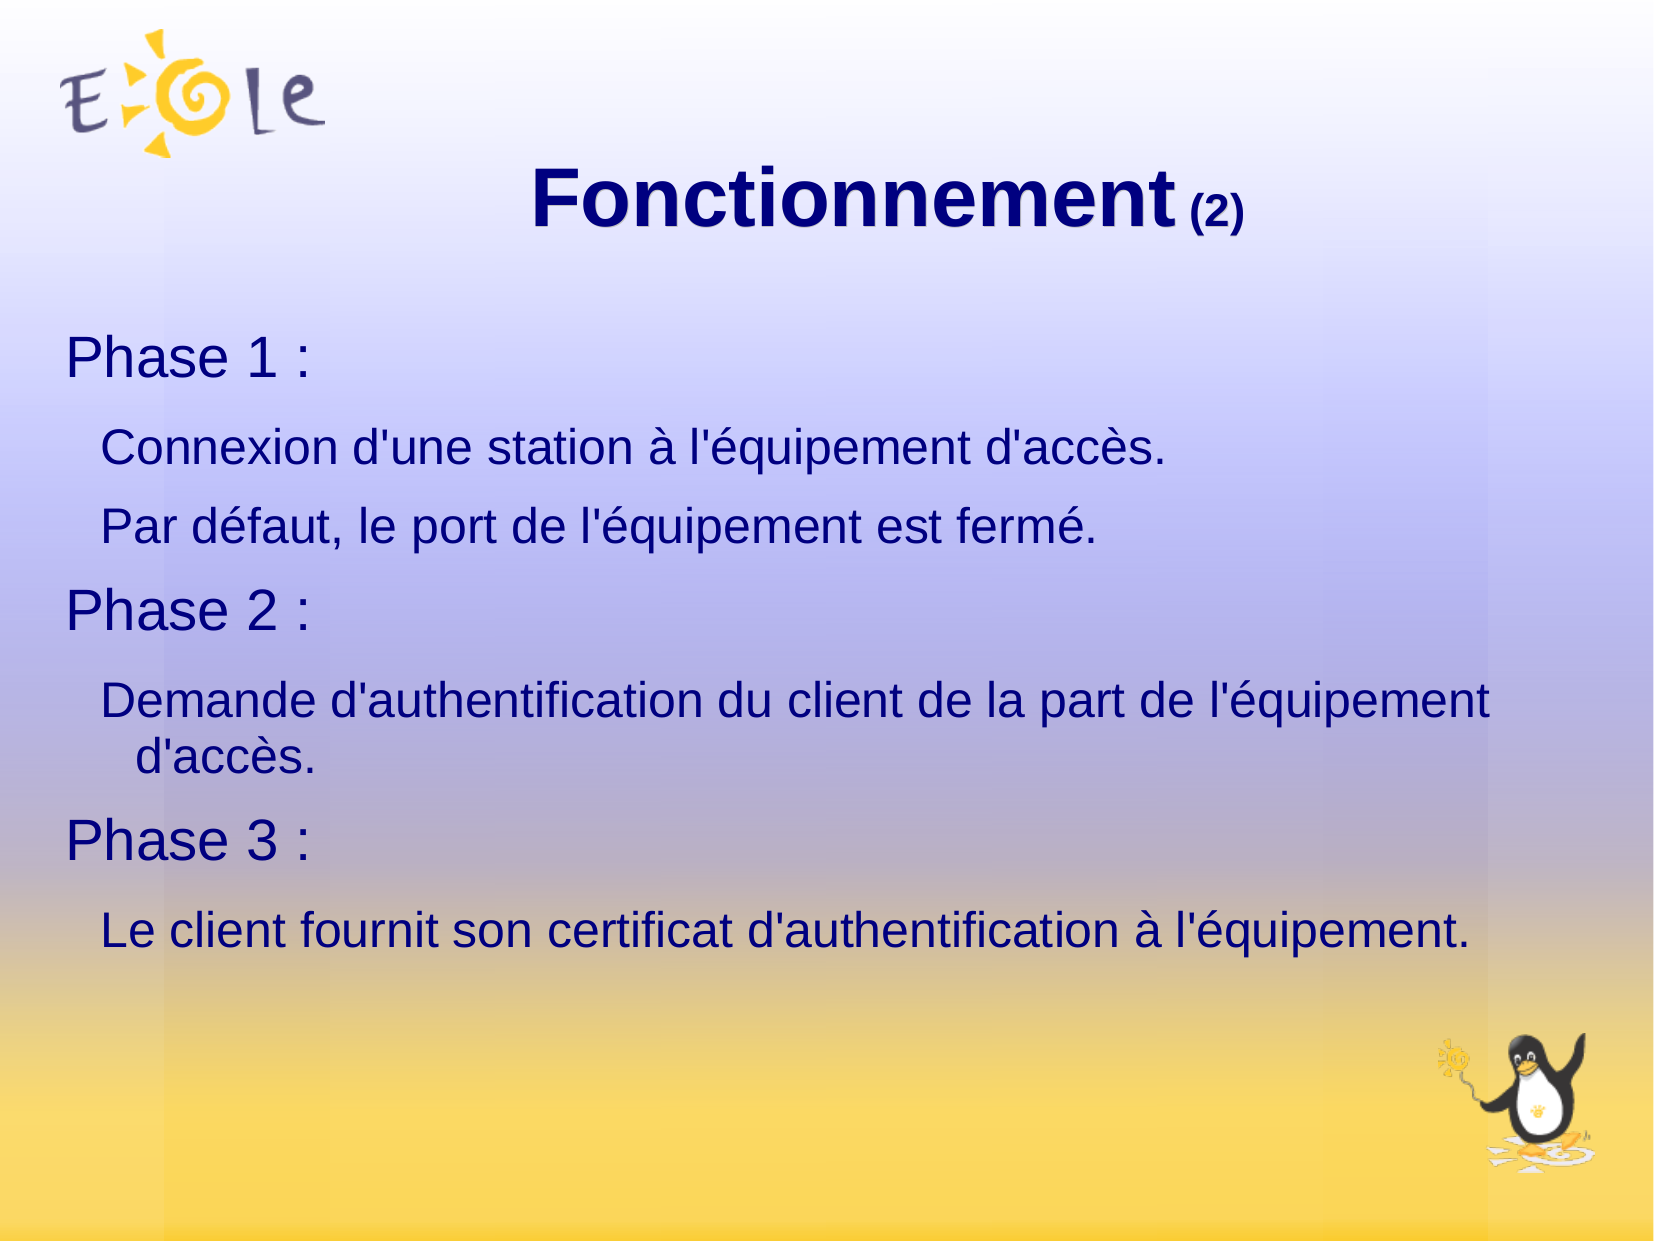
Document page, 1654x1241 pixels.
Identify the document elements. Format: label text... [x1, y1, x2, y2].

text_box Fonctionnement (2) [515, 143, 1284, 266]
list Phase 1 : Connexion d'une station à l'équipement d'accès. Par défaut, le port de l'équipement est fermé. Phase 2 : Demande d'authentification du client de la part de l'équipement d'accès. Phase 3 : Le client fournit son certificat d'authentification à l'équipement. [29, 324, 1518, 1144]
picture [0, 0, 1654, 1241]
